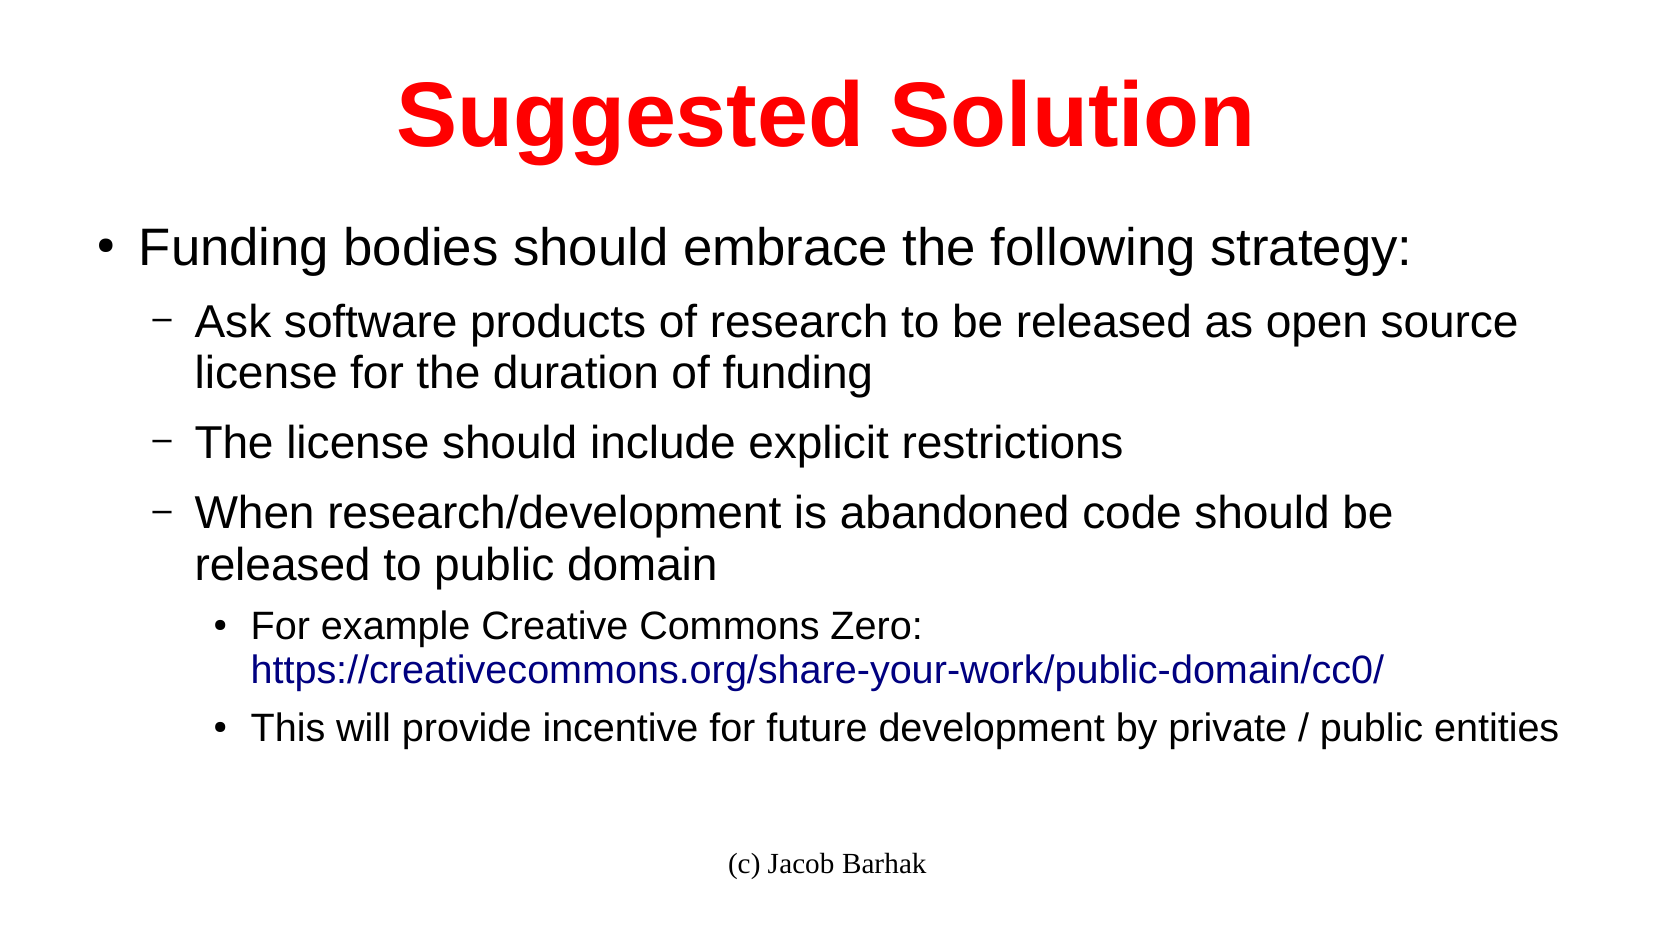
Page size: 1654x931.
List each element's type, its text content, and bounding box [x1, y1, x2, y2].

title Suggested Solution [82, 37, 1571, 193]
list Funding bodies should embrace the following strategy: Ask software products of research to be released as open source license for the duration of funding The license should include explicit restrictions When research/development is abandoned code should be released to public domain For example Creative Commons Zero: https://creativecommons.org/share-your-work/public-domain/cc0/ This will provide incentive for future development by private / public entities [82, 217, 1571, 758]
